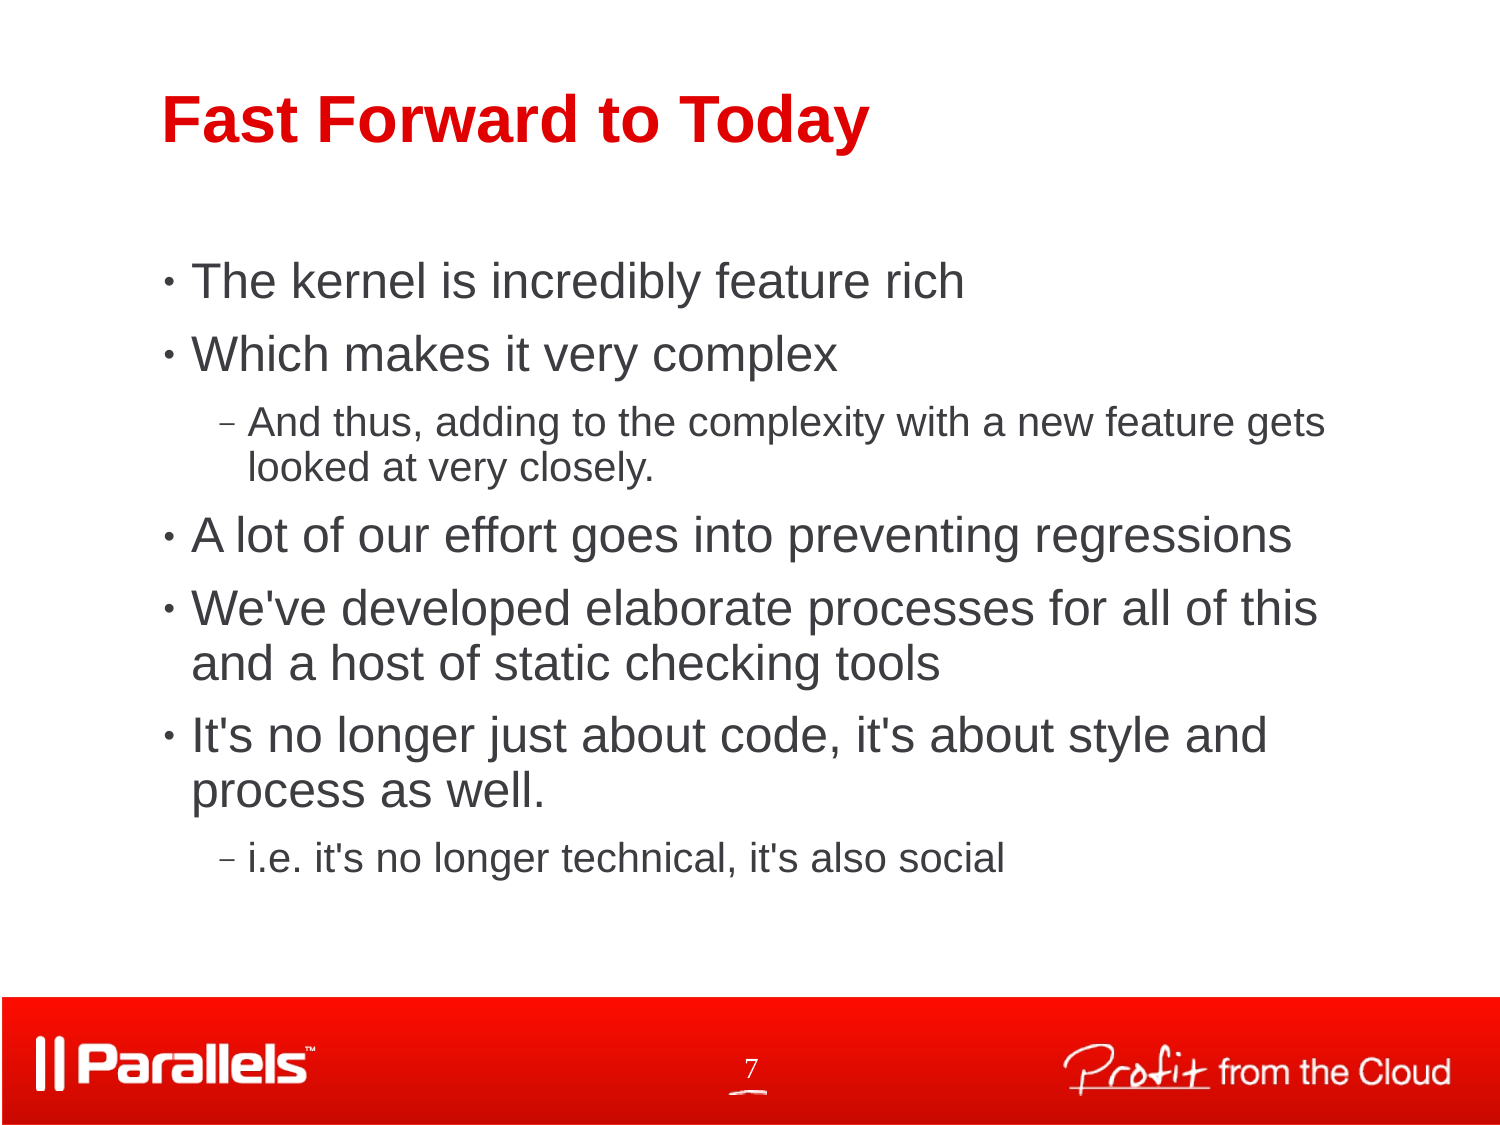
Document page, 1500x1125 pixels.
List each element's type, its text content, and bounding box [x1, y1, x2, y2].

picture [36, 1034, 318, 1091]
picture [727, 1090, 767, 1095]
title Fast Forward to Today [161, 41, 1383, 205]
list The kernel is incredibly feature rich Which makes it very complex And thus, adding to the complexity with a new feature gets looked at very closely. A lot of our effort goes into preventing regressions We've developed elaborate processes for all of this and a host of static checking tools It's no longer just about code, it's about style and process as well. i.e. it's no longer technical, it's also social [163, 254, 1404, 998]
picture [1049, 1033, 1465, 1096]
